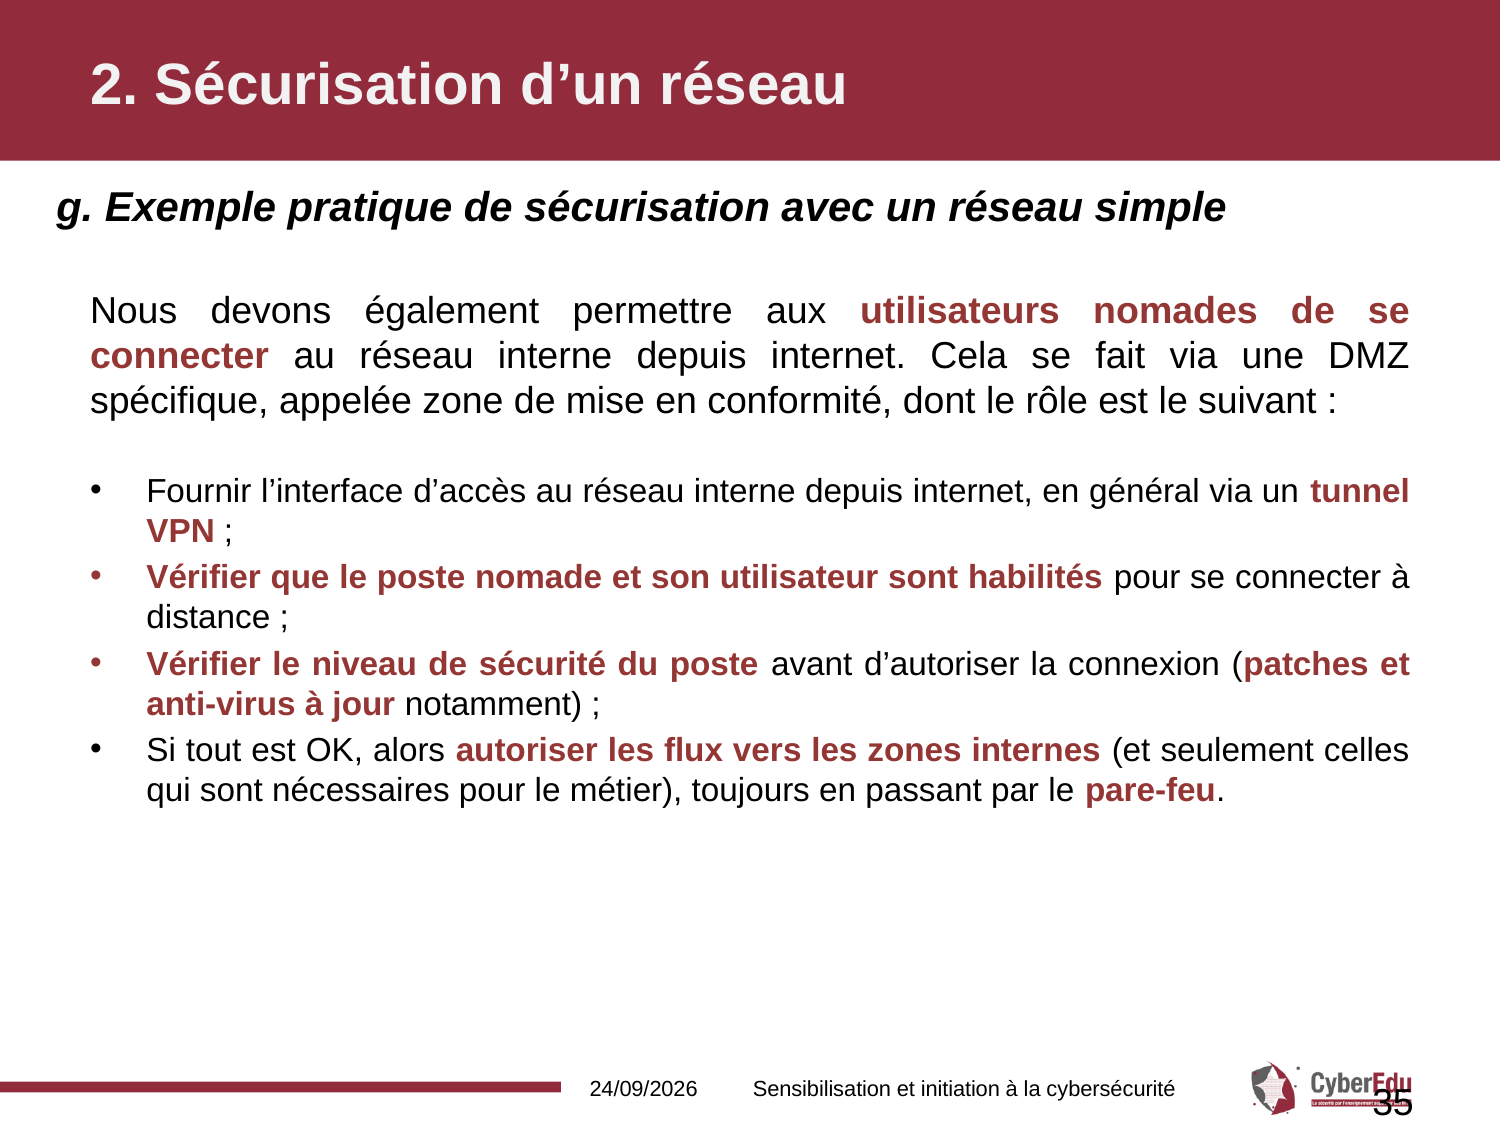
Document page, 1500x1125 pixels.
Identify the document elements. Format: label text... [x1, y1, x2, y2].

text_box g. Exemple pratique de sécurisation avec un réseau simple [41, 172, 1471, 268]
list Nous devons également permettre aux utilisateurs nomades de se connecter au réseau interne depuis internet. Cela se fait via une DMZ spécifique, appelée zone de mise en conformité, dont le rôle est le suivant : Fournir l’interface d’accès au réseau interne depuis internet, en général via un tunnel VPN ; Vérifier que le poste nomade et son utilisateur sont habilités pour se connecter à distance ; Vérifier le niveau de sécurité du poste avant d’autoriser la connexion (patches et anti-virus à jour notamment) ; Si tout est OK, alors autoriser les flux vers les zones internes (et seulement celles qui sont nécessaires pour le métier), toujours en passant par le pare-feu. [75, 278, 1425, 1035]
slide_number 15/11/2020 [561, 1057, 727, 1118]
picture [1246, 1060, 1412, 1115]
title 2. Sécurisation d’un réseau [75, 1, 1425, 161]
footer Sensibilisation et initiation à la cybersécurité [738, 1057, 1236, 1118]
